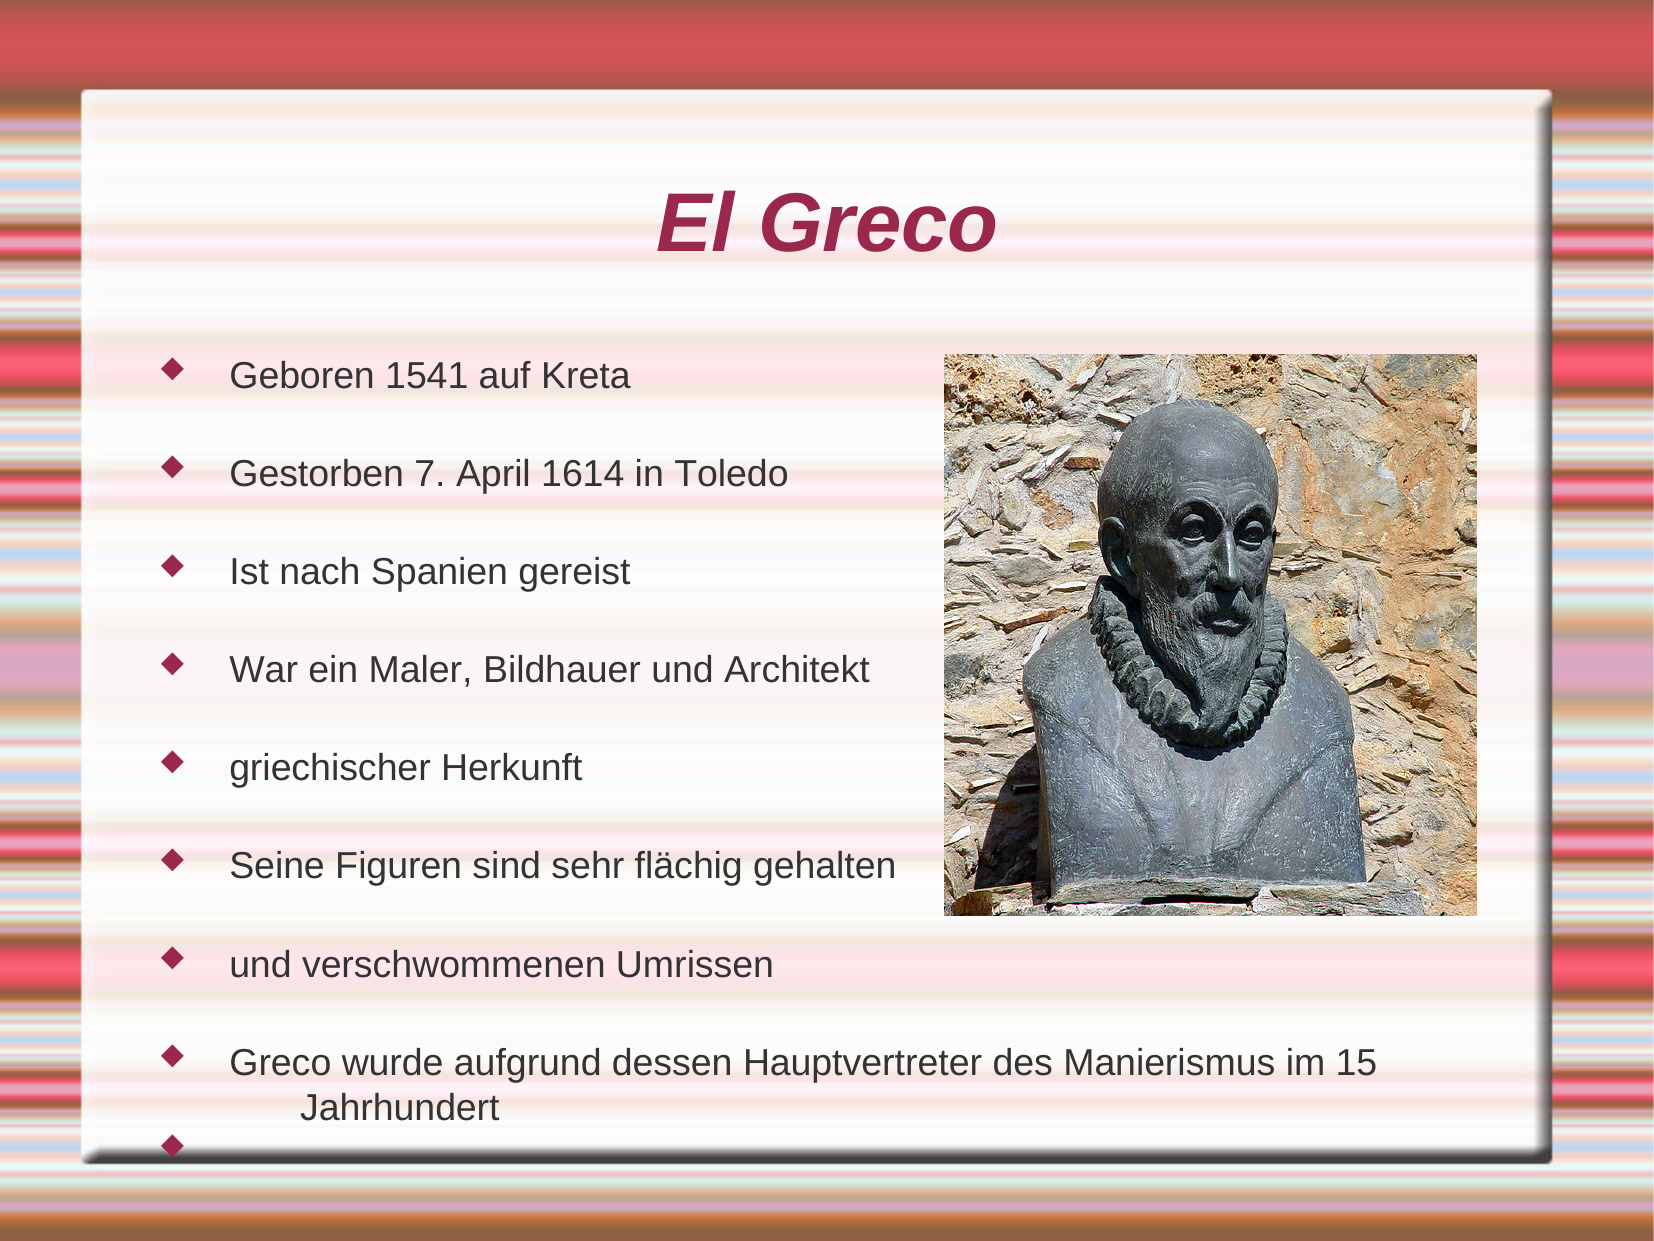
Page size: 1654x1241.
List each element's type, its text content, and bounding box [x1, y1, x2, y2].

title El Greco [121, 114, 1534, 322]
picture [944, 354, 1477, 916]
list Geboren 1541 auf Kreta Gestorben 7. April 1614 in Toledo Ist nach Spanien gereist War ein Maler, Bildhauer und Architekt griechischer Herkunft Seine Figuren sind sehr flächig gehalten und verschwommenen Umrissen Greco wurde aufgrund dessen Hauptvertreter des Manierismus im 15 Jahrhundert [134, 350, 1516, 1186]
